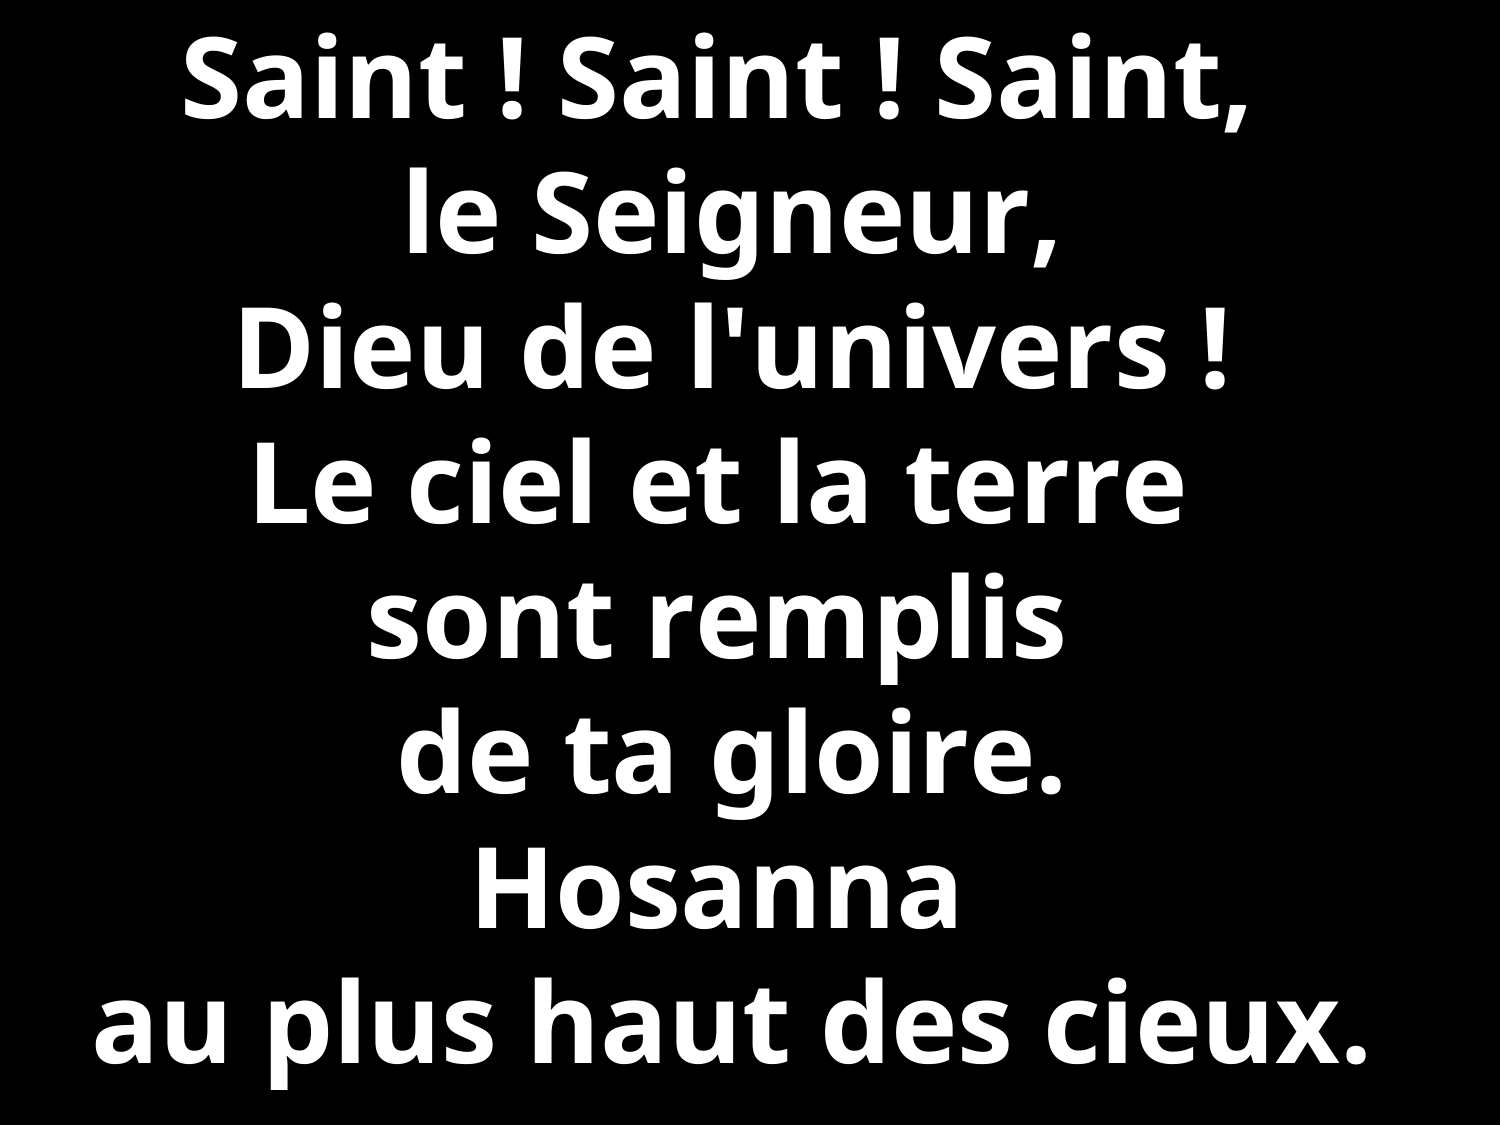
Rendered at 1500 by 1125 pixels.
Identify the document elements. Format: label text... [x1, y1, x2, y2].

text_box Saint ! Saint ! Saint, le Seigneur, Dieu de l'univers ! Le ciel et la terre sont remplis de ta gloire. Hosanna au plus haut des cieux. [41, 66, 1424, 591]
